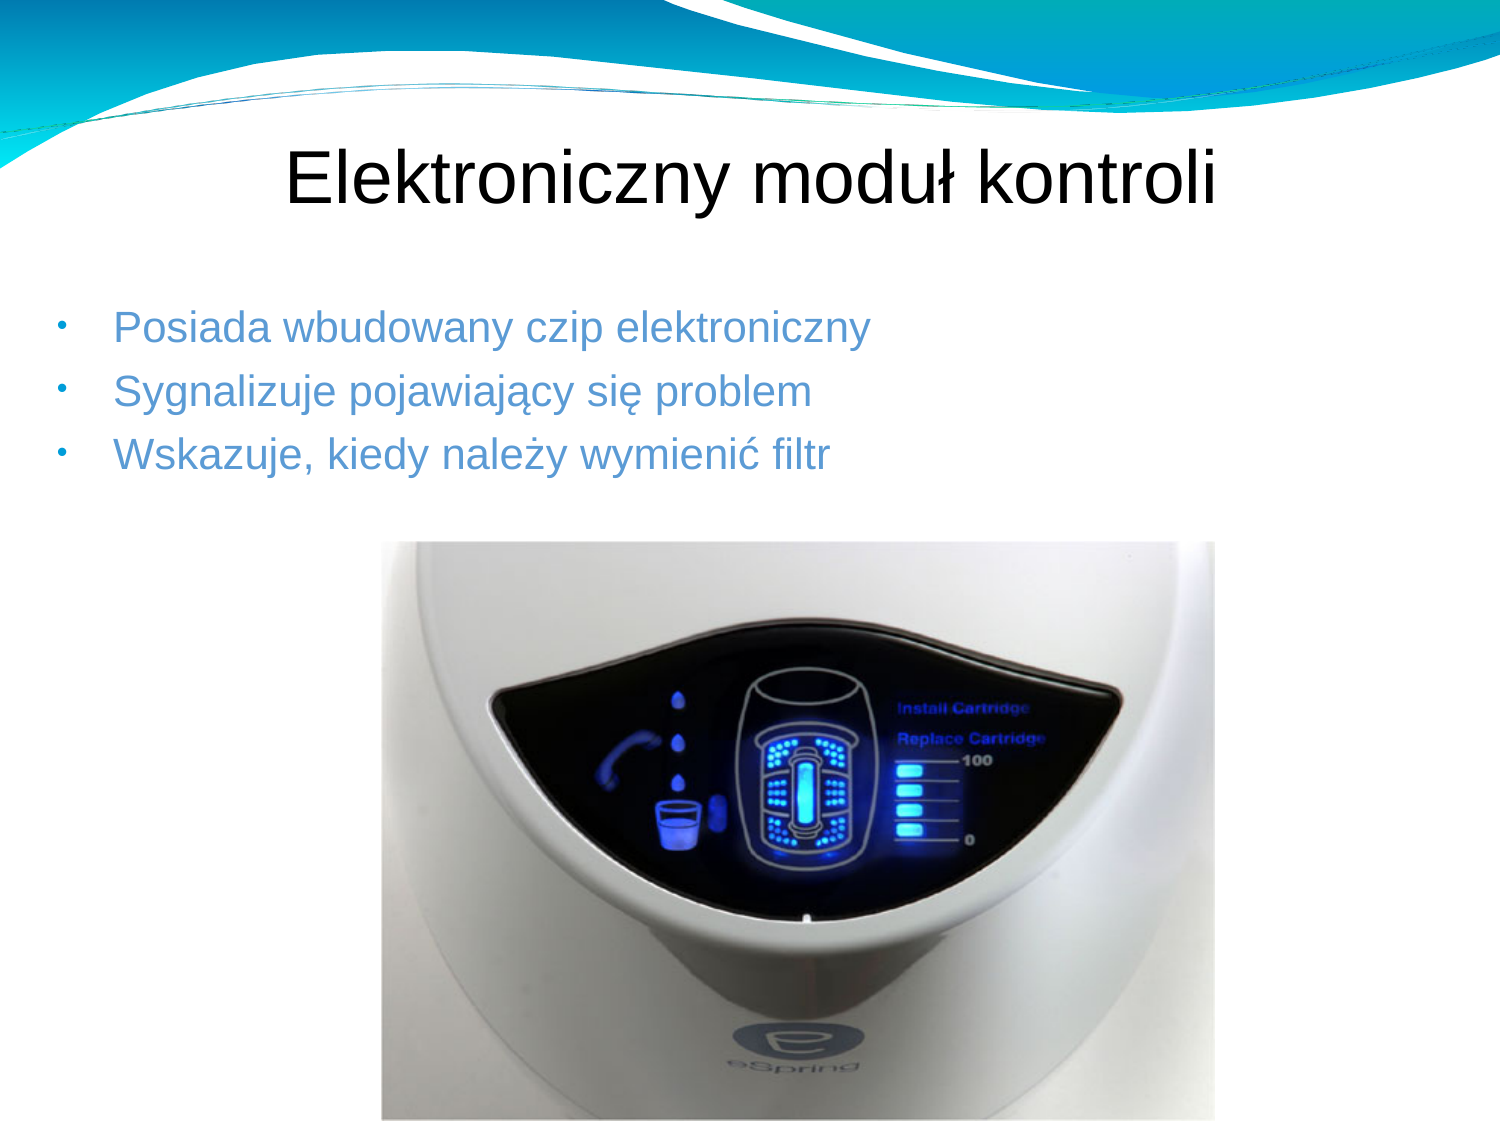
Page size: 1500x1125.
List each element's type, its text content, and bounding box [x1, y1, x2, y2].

text_box Posiada wbudowany czip elektroniczny Sygnalizuje pojawiający się problem Wskazuje, kiedy należy wymienić filtr [56, 291, 1382, 517]
text_box Elektroniczny moduł kontroli [1, 120, 1500, 221]
picture [381, 541, 1215, 1121]
